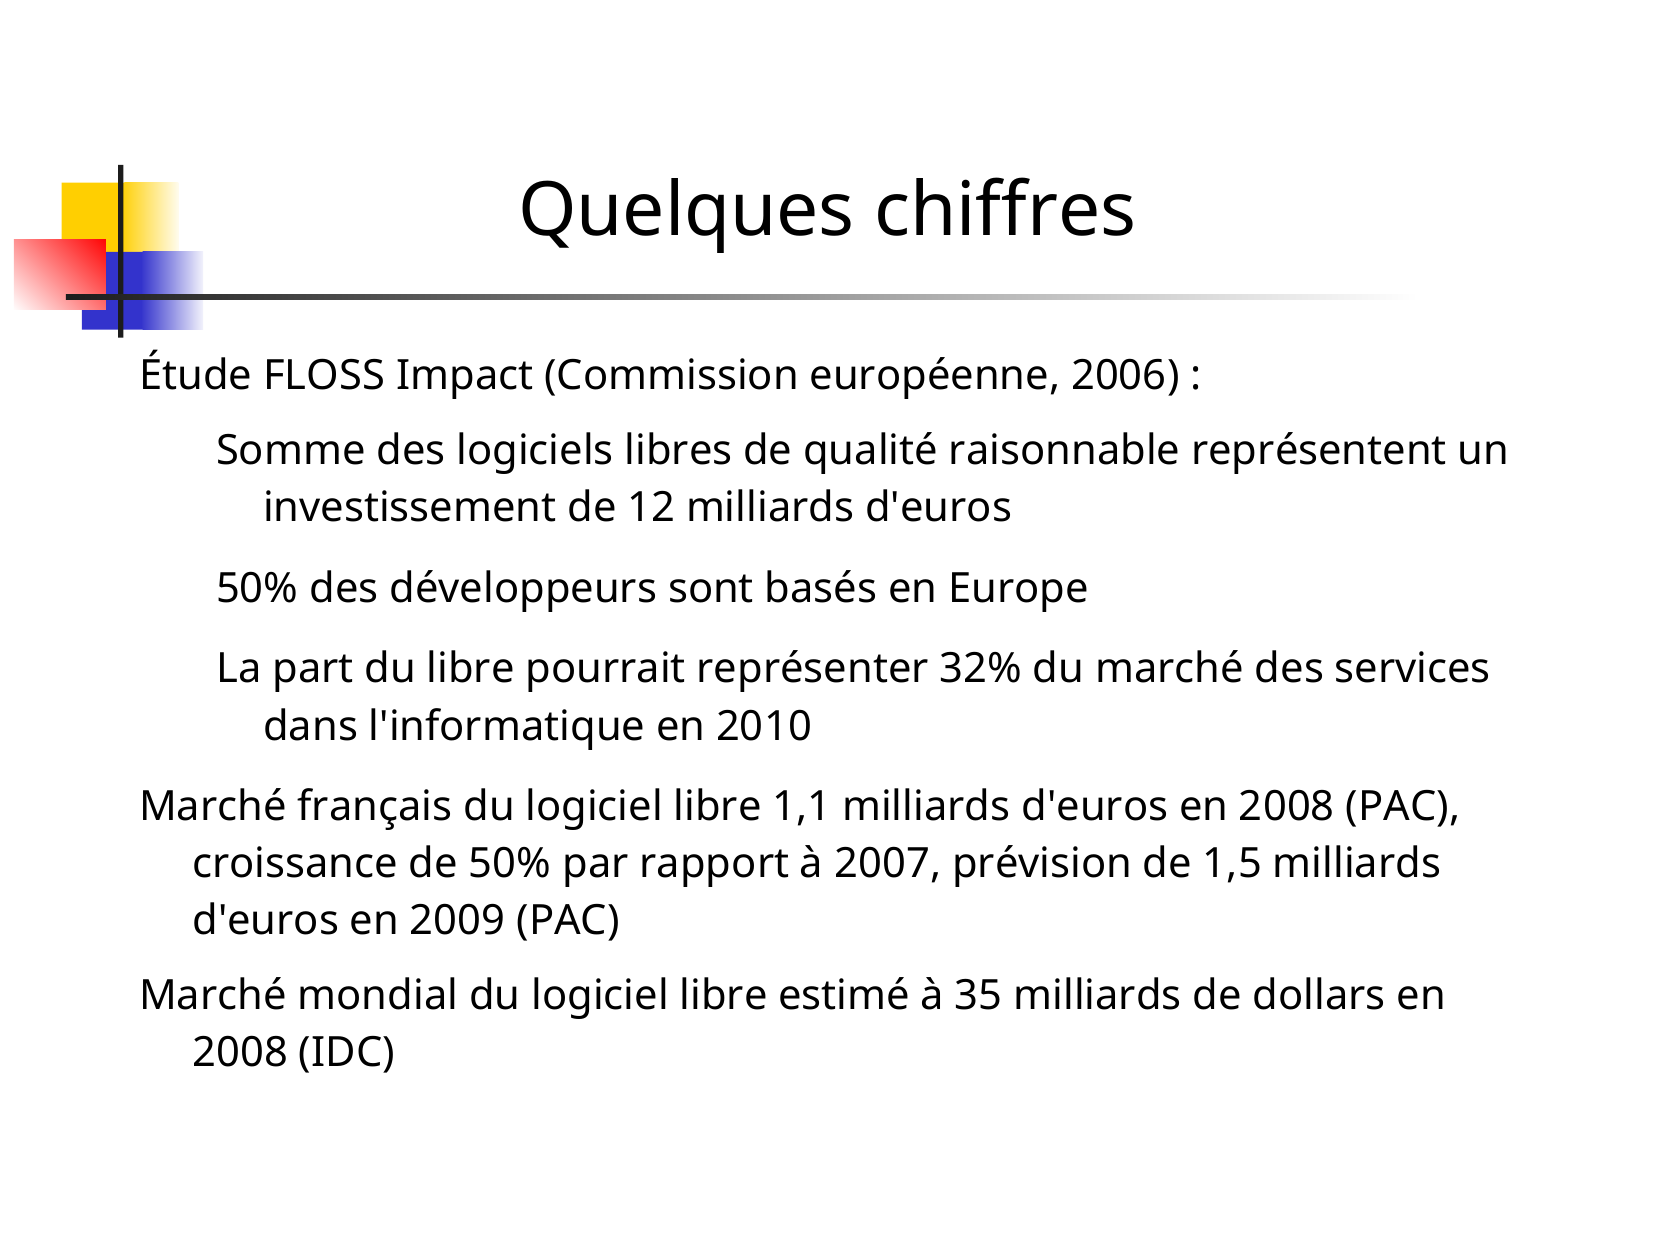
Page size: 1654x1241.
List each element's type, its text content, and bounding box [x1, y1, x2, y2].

title Quelques chiffres [121, 110, 1534, 303]
list Étude FLOSS Impact (Commission européenne, 2006) : Somme des logiciels libres de qualité raisonnable représentent un investissement de 12 milliards d'euros 50% des développeurs sont basés en Europe La part du libre pourrait représenter 32% du marché des services dans l'informatique en 2010 Marché français du logiciel libre 1,1 milliards d'euros en 2008 (PAC), croissance de 50% par rapport à 2007, prévision de 1,5 milliards d'euros en 2009 (PAC) Marché mondial du logiciel libre estimé à 35 milliards de dollars en 2008 (IDC) [121, 344, 1534, 1112]
